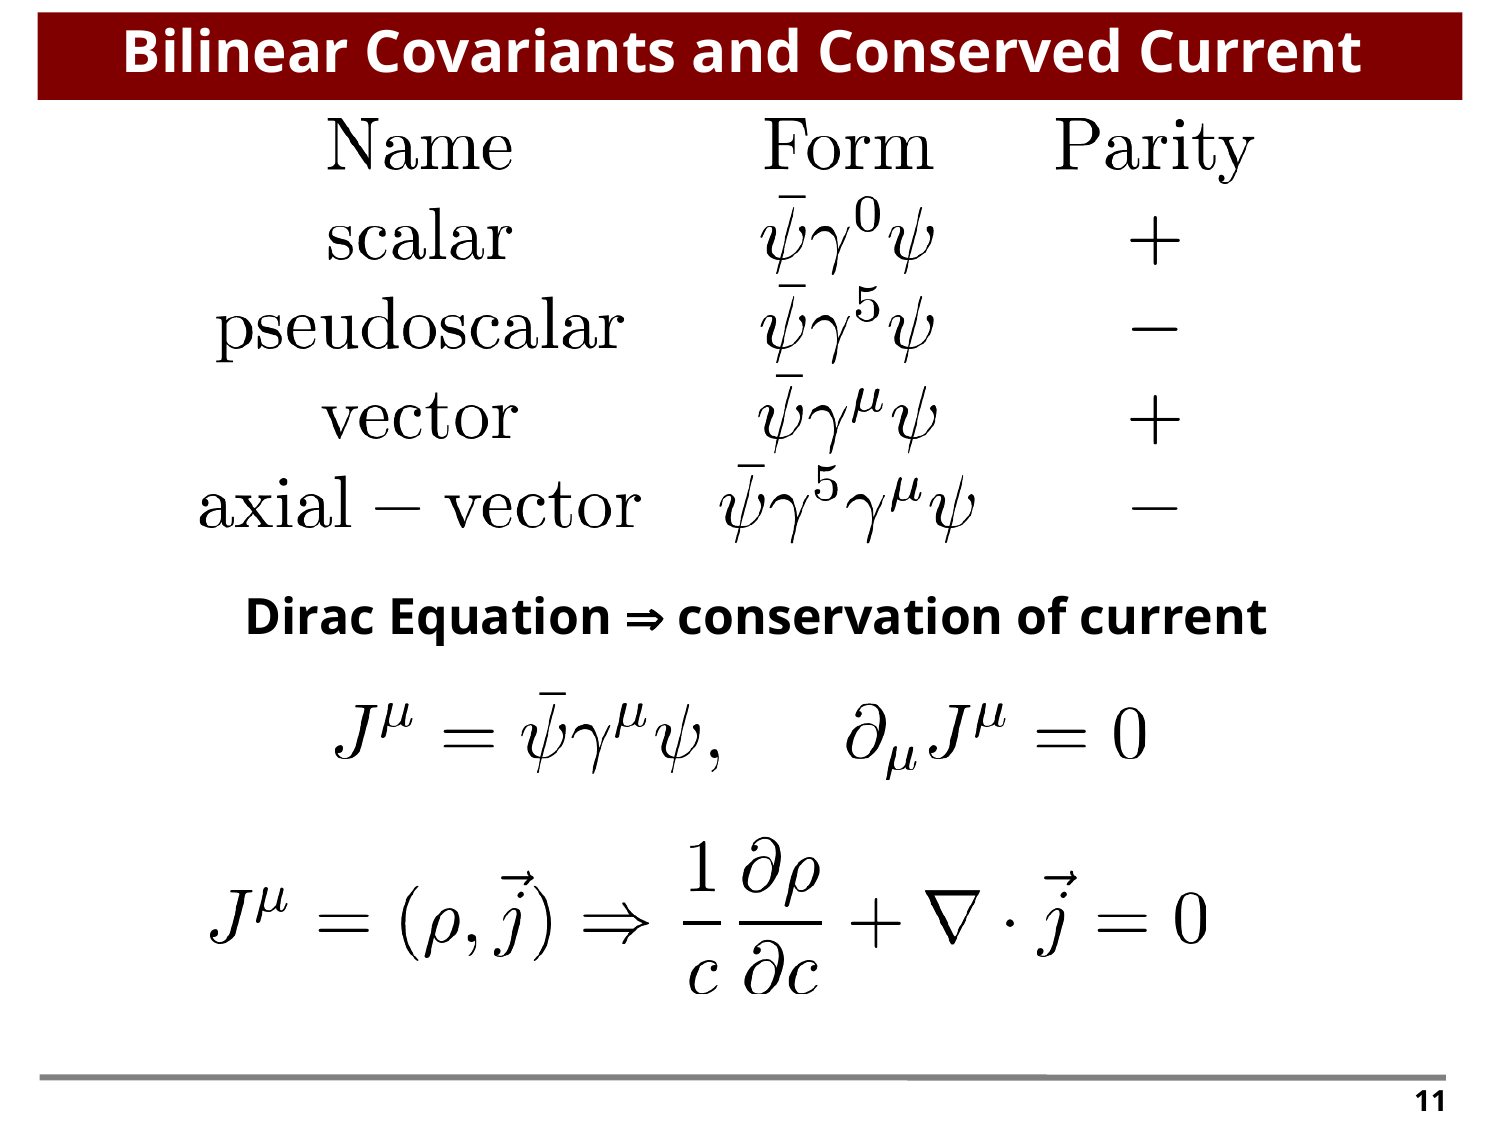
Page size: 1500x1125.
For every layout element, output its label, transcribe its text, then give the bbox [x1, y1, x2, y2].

title Bilinear Covariants and Conserved Current [0, 12, 1486, 96]
picture [209, 836, 1206, 994]
text_box Dirac Equation Þ conservation of current [51, 576, 1462, 652]
picture [199, 118, 1255, 544]
picture [334, 692, 1146, 781]
